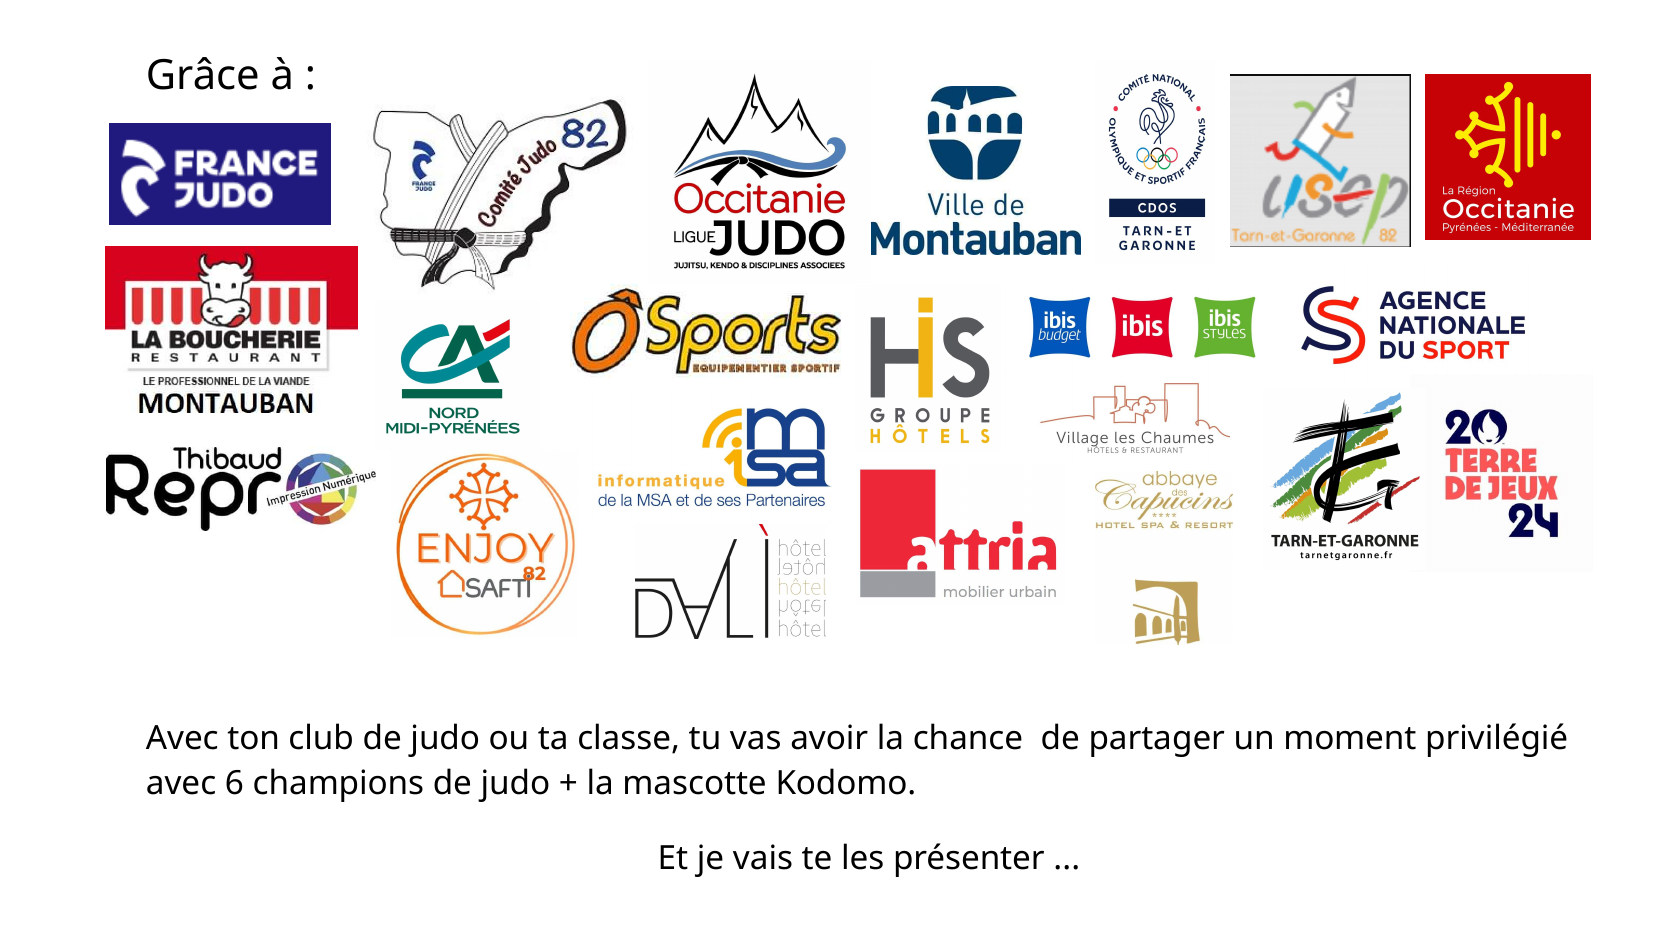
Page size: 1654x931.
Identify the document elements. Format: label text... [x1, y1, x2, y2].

picture [855, 260, 1593, 605]
picture [105, 246, 358, 421]
picture [109, 123, 331, 226]
picture [1425, 74, 1591, 241]
picture [1230, 74, 1411, 247]
list Grâce à : Avec ton club de judo ou ta classe, tu vas avoir la chance de partager un moment privilégié avec 6 champions de judo + la mascotte Kodomo. Et je vais te les présenter ... [75, 45, 1594, 893]
picture [1095, 60, 1216, 265]
picture [579, 389, 844, 639]
picture [854, 285, 1001, 451]
picture [1095, 471, 1233, 646]
picture [106, 59, 1081, 638]
